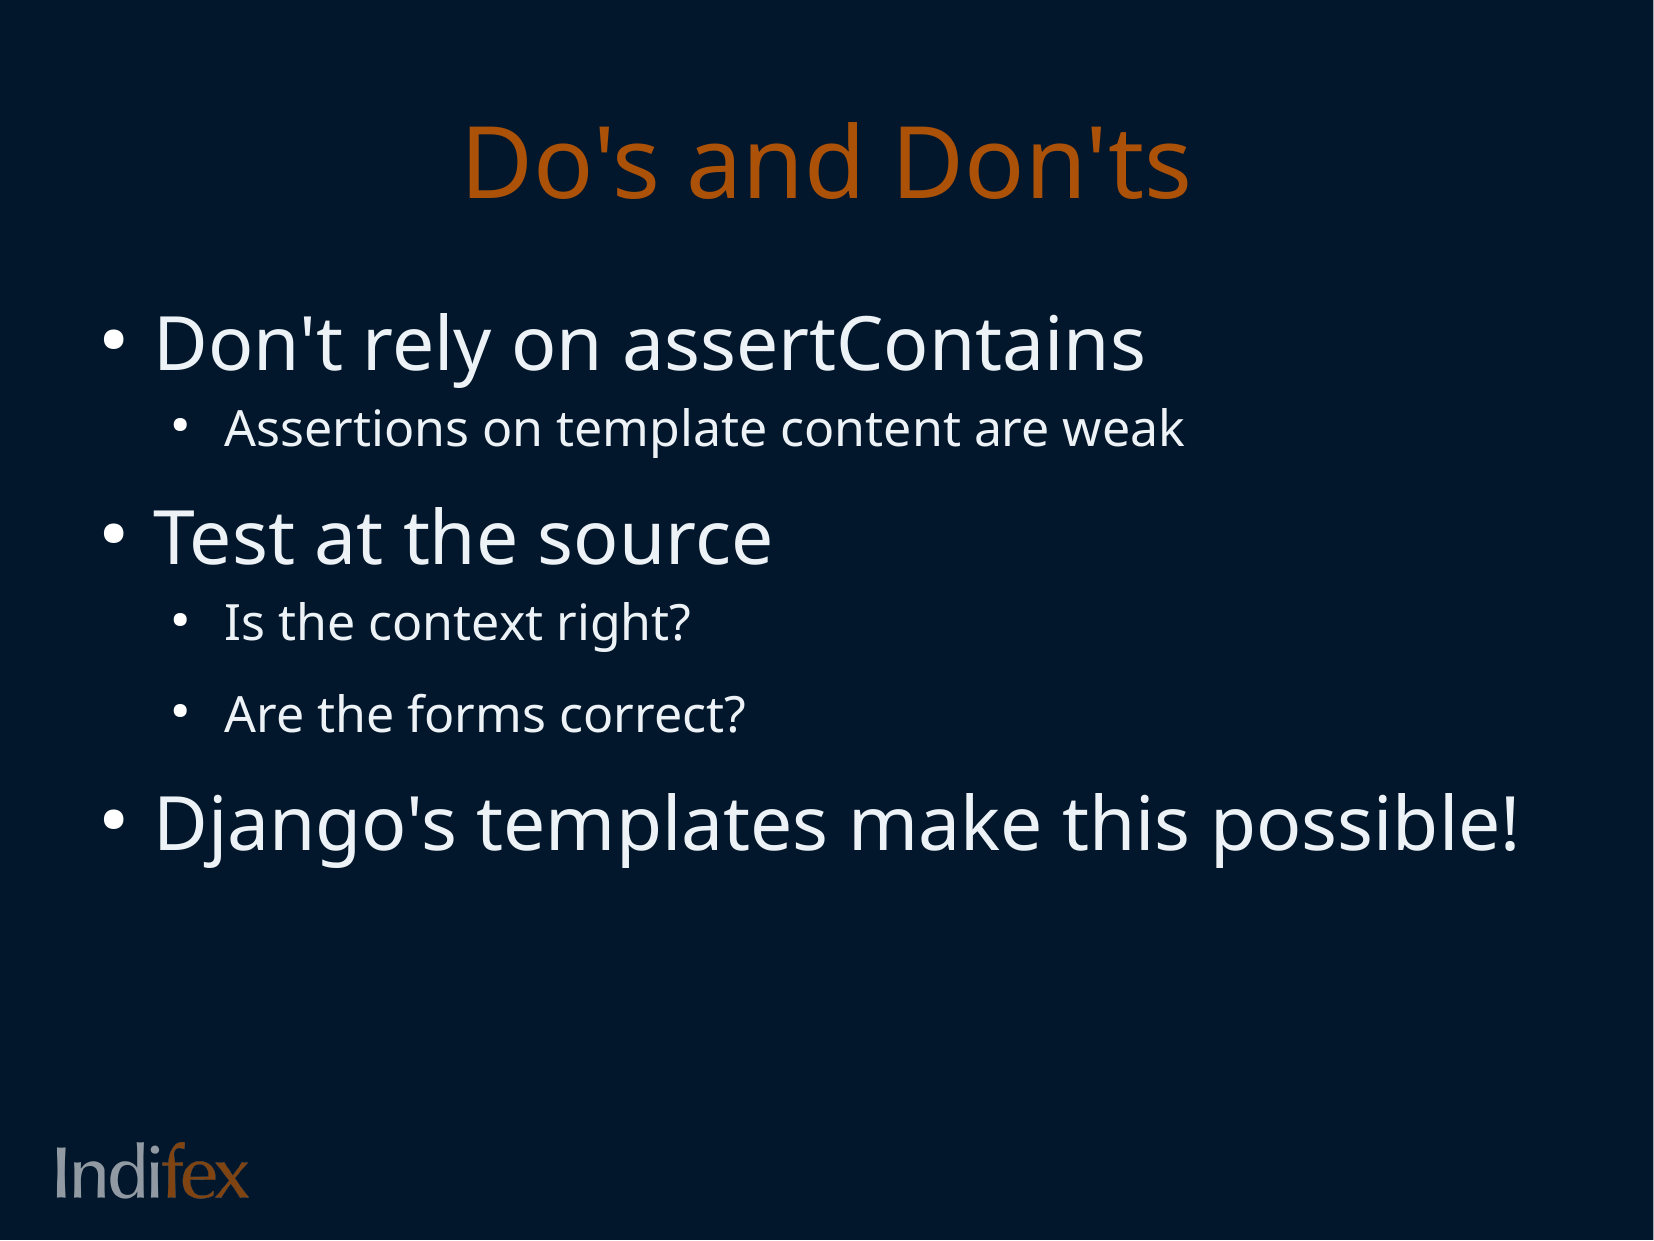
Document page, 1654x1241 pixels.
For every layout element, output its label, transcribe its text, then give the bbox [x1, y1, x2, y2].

title Do's and Don'ts [82, 49, 1571, 257]
picture [56, 1142, 249, 1241]
list Don't rely on assertContains Assertions on template content are weak Test at the source Is the context right? Are the forms correct? Django's templates make this possible! [82, 290, 1571, 1109]
